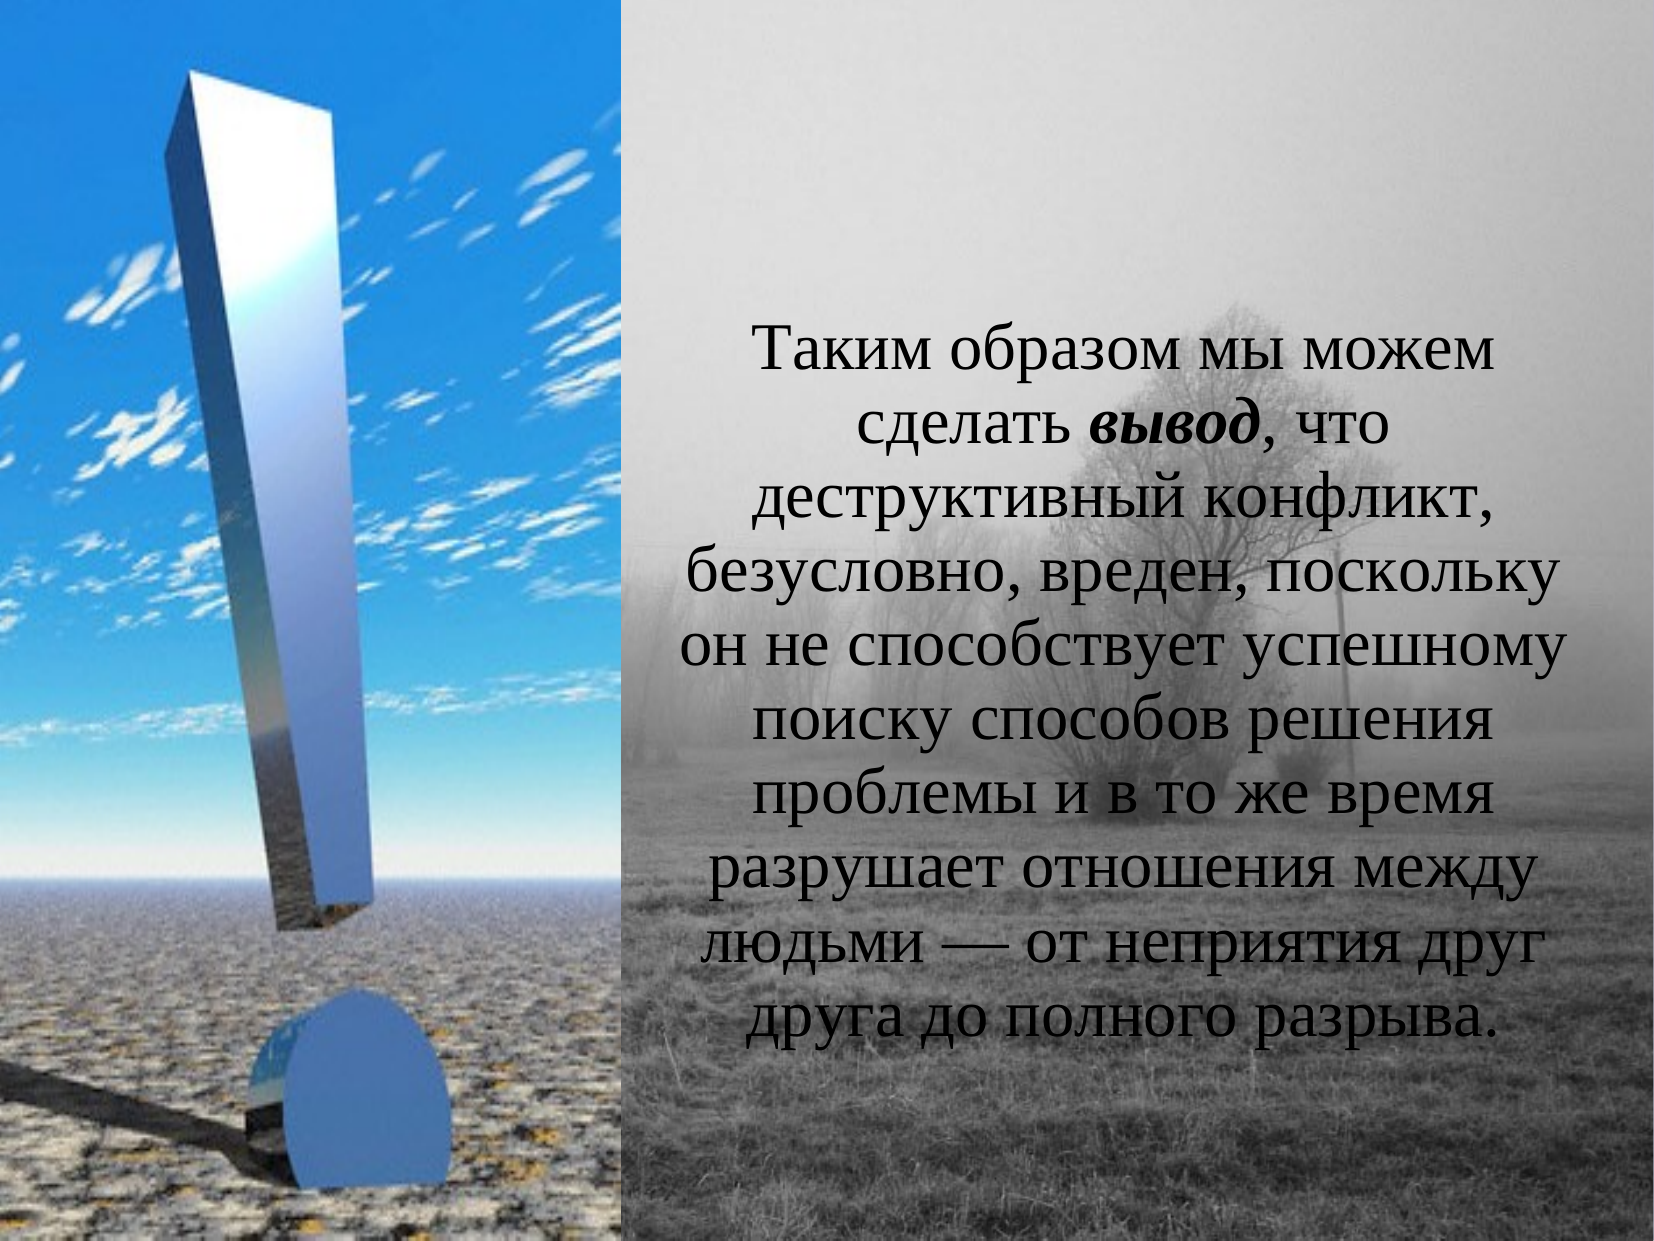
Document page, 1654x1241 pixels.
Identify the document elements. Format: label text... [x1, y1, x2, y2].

subtitle Таким образом мы можем сделать вывод, что деструктивный конфликт, безусловно, вреден, поскольку он не способствует успешному поиску способов решения проблемы и в то же время разрушает отношения между людьми — от неприятия друг друга до полного разрыва. [679, 177, 1570, 1184]
picture [0, 0, 1654, 1241]
